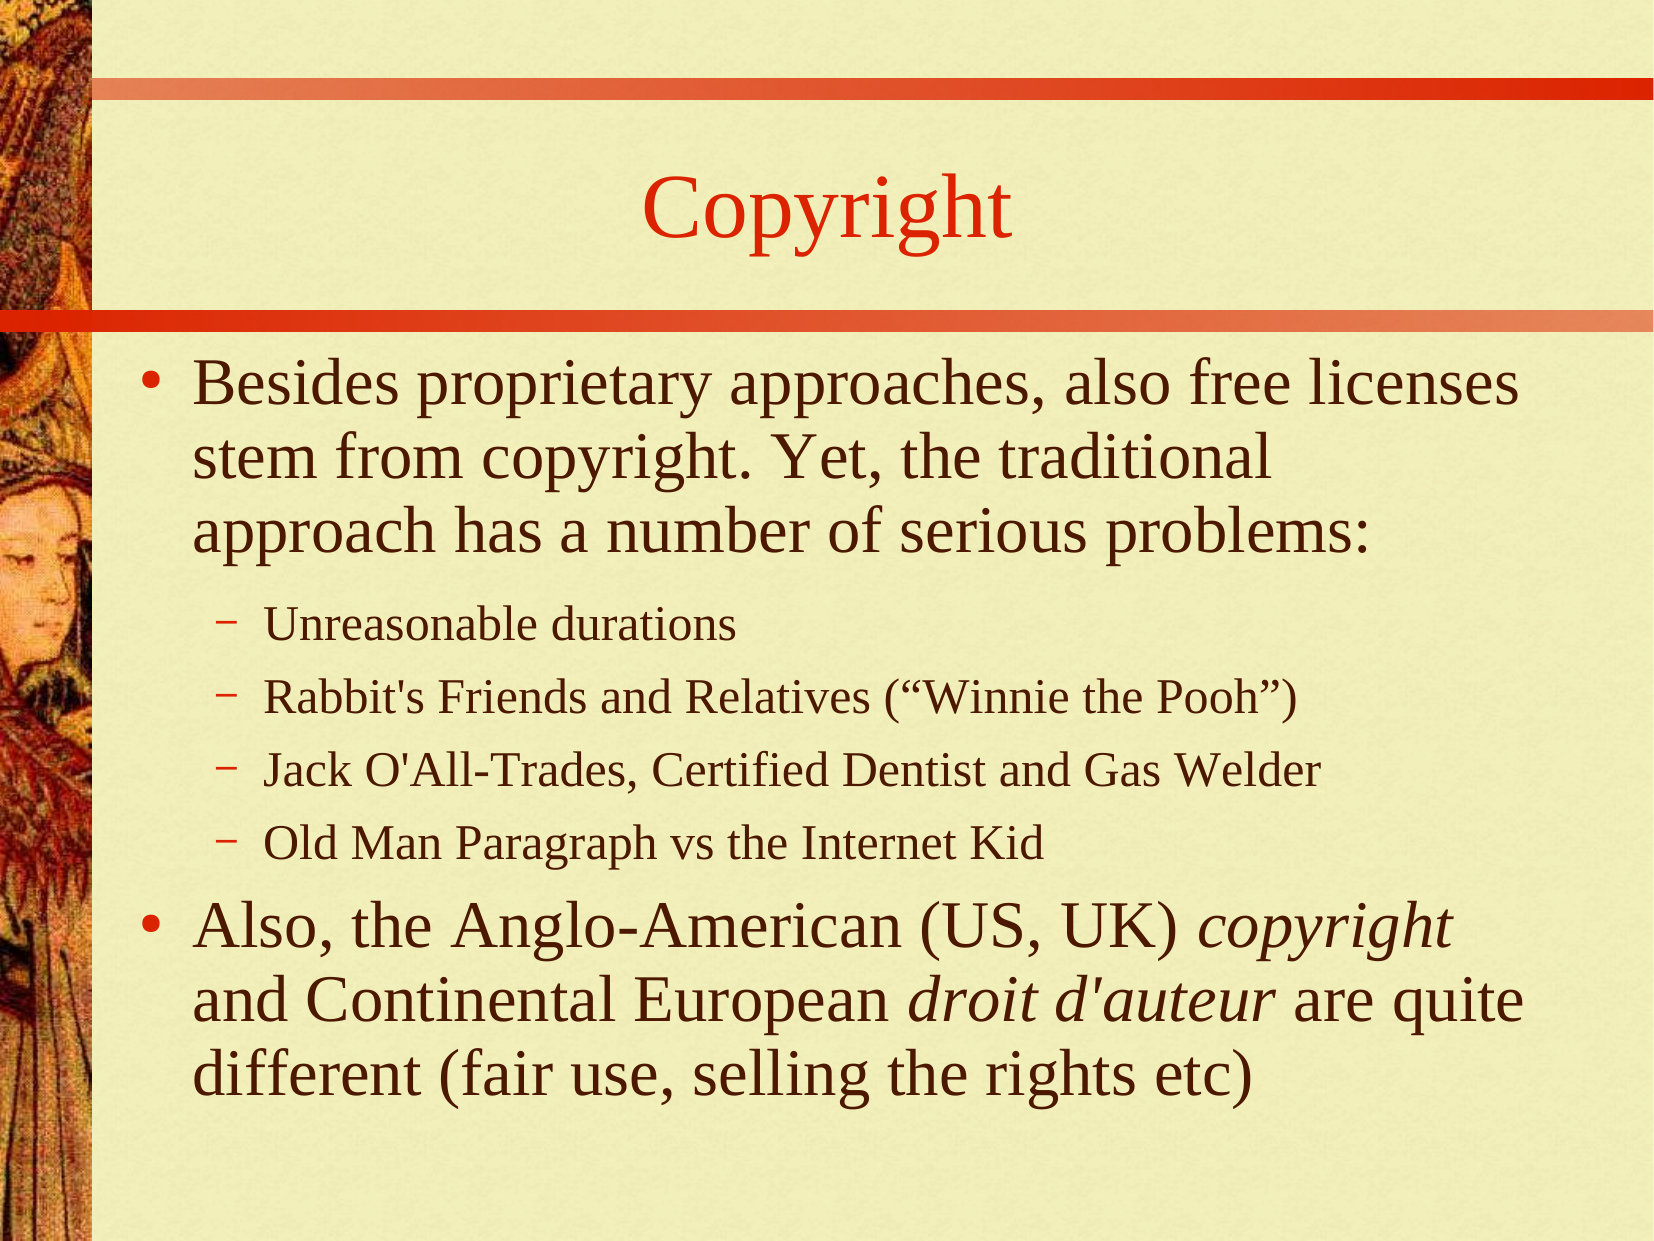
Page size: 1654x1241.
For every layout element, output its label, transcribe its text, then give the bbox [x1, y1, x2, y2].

picture [0, 332, 1654, 1241]
picture [0, 0, 1654, 310]
title Copyright [121, 102, 1534, 311]
list Besides proprietary approaches, also free licenses stem from copyright. Yet, the traditional approach has a number of serious problems: Unreasonable durations Rabbit's Friends and Relatives (“Winnie the Pooh”) Jack O'All-Trades, Certified Dentist and Gas Welder Old Man Paragraph vs the Internet Kid Also, the Anglo-American (US, UK) copyright and Continental European droit d'auteur are quite different (fair use, selling the rights etc) [121, 344, 1534, 1127]
